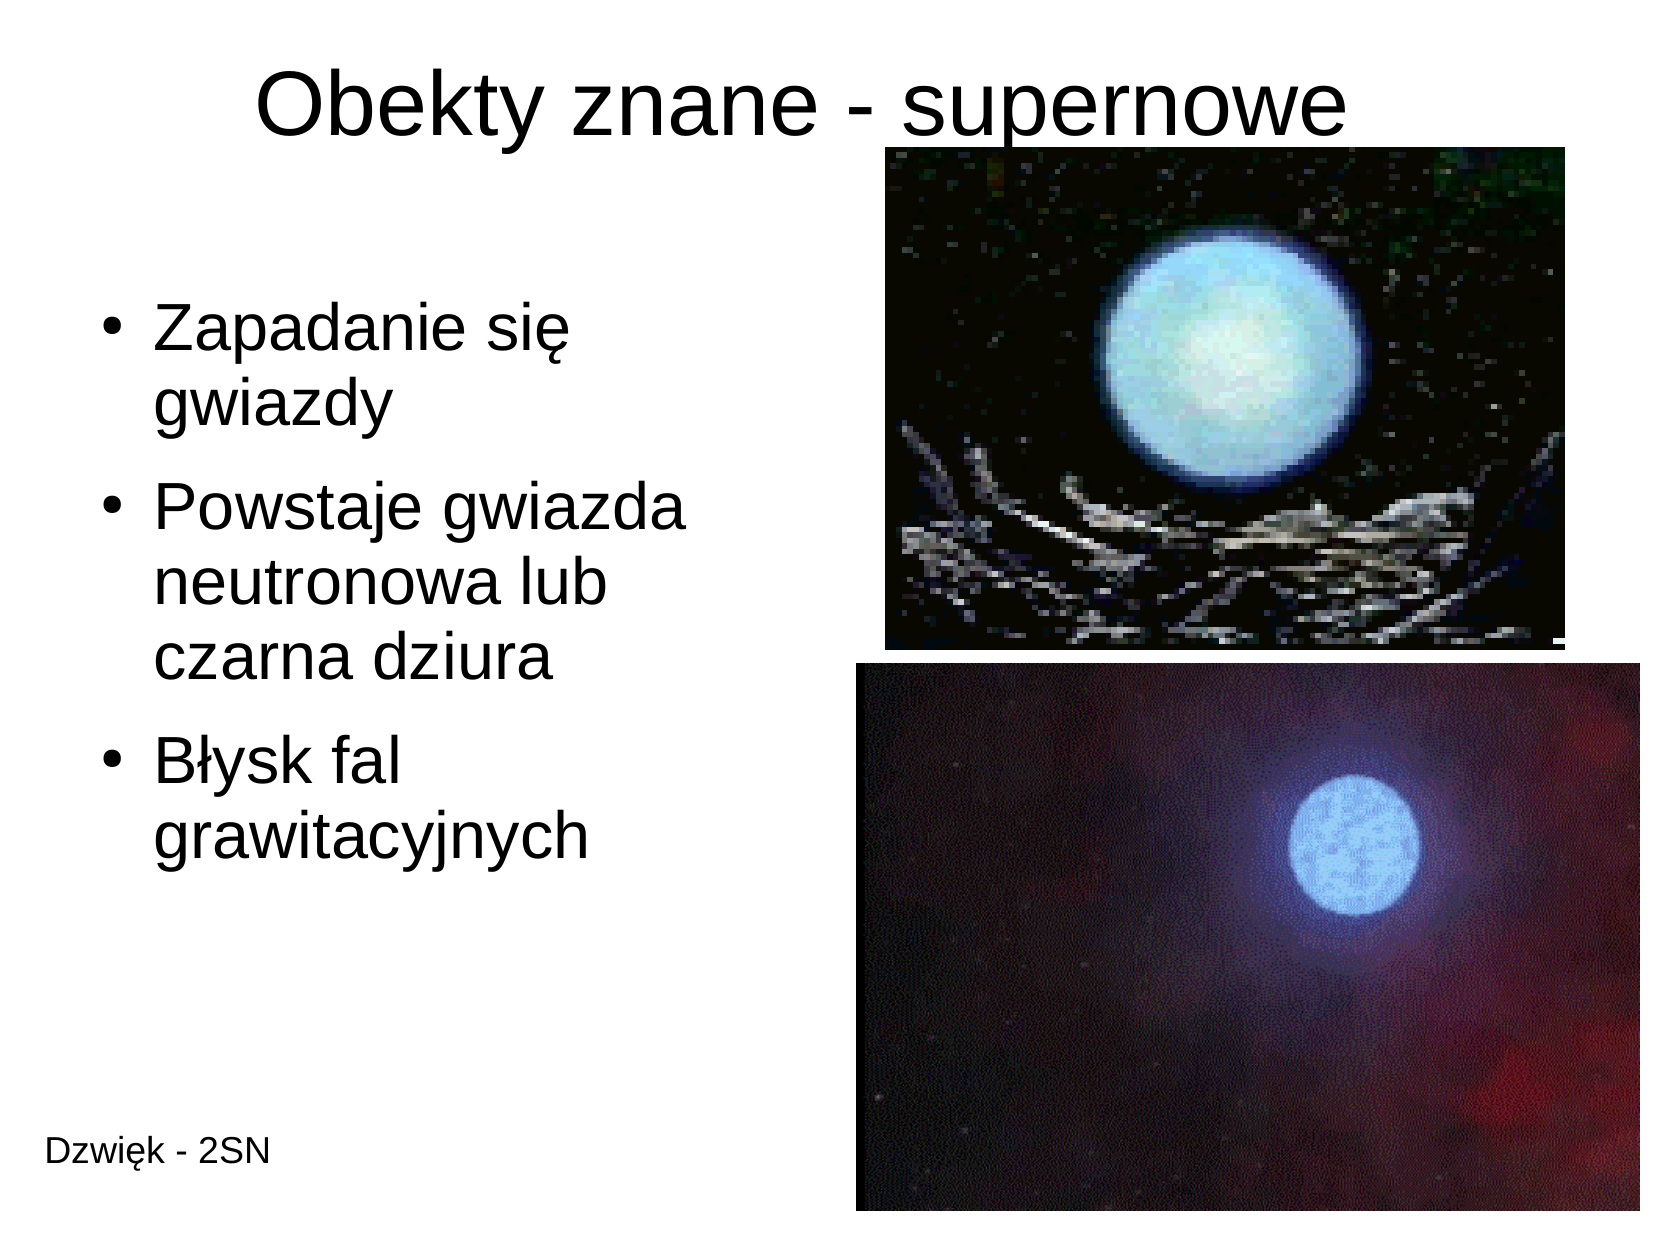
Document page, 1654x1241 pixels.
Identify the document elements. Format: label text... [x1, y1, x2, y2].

picture [885, 147, 1565, 650]
list Zapadanie się gwiazdy Powstaje gwiazda neutronowa lub czarna dziura Błysk fal grawitacyjnych [82, 290, 809, 1094]
text_box Dzwięk - 2SN [29, 1122, 502, 1179]
picture [856, 663, 1640, 1211]
title Obekty znane - supernowe [59, 0, 1548, 208]
